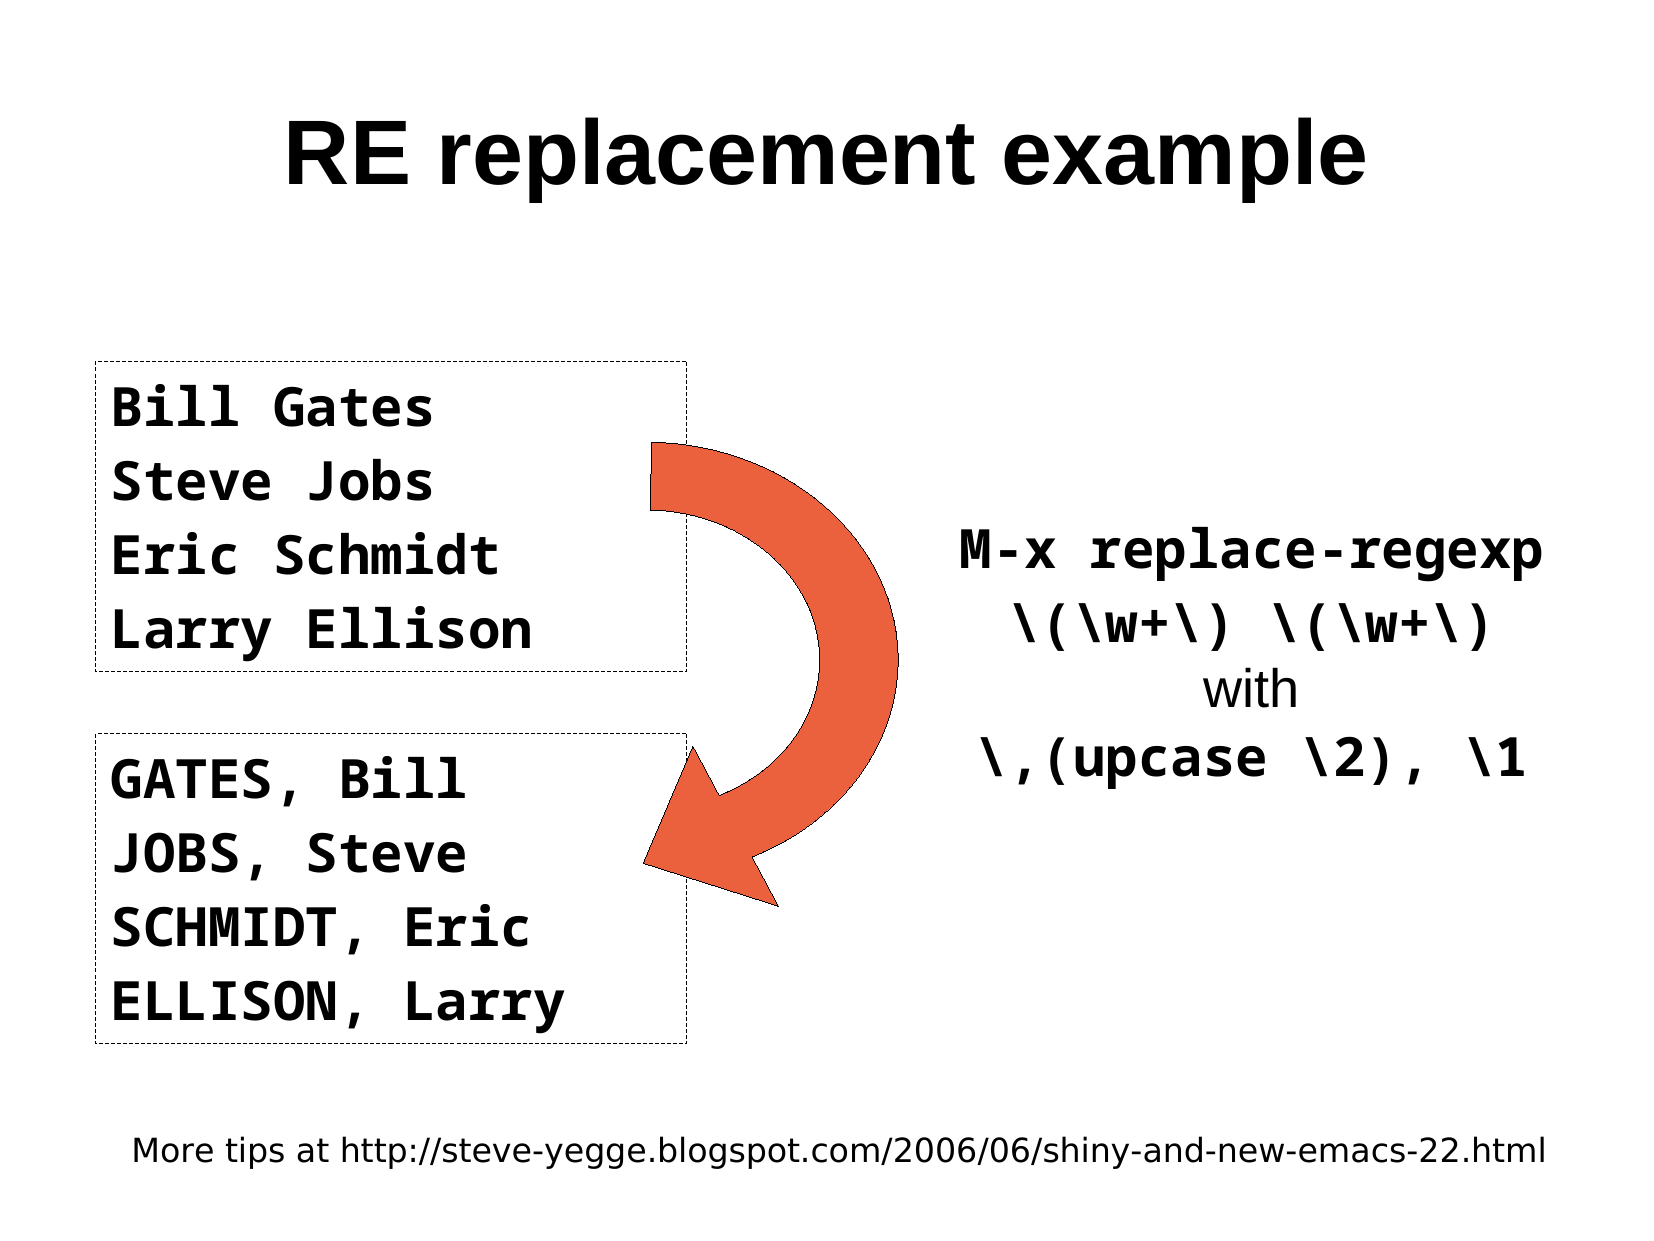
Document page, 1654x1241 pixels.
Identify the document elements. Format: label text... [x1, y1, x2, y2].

text_box [643, 442, 899, 907]
title RE replacement example [82, 56, 1571, 250]
text_box Bill Gates Steve Jobs Eric Schmidt Larry Ellison [95, 361, 687, 645]
text_box More tips at http://steve-yegge.blogspot.com/2006/06/shiny-and-new-emacs-22.html [97, 1124, 1584, 1178]
text_box M-x replace-regexp \(\w+\) \(\w+\) with \,(upcase \2), \1 [900, 503, 1604, 810]
text_box GATES, Bill JOBS, Steve SCHMIDT, Eric ELLISON, Larry [95, 733, 687, 1018]
